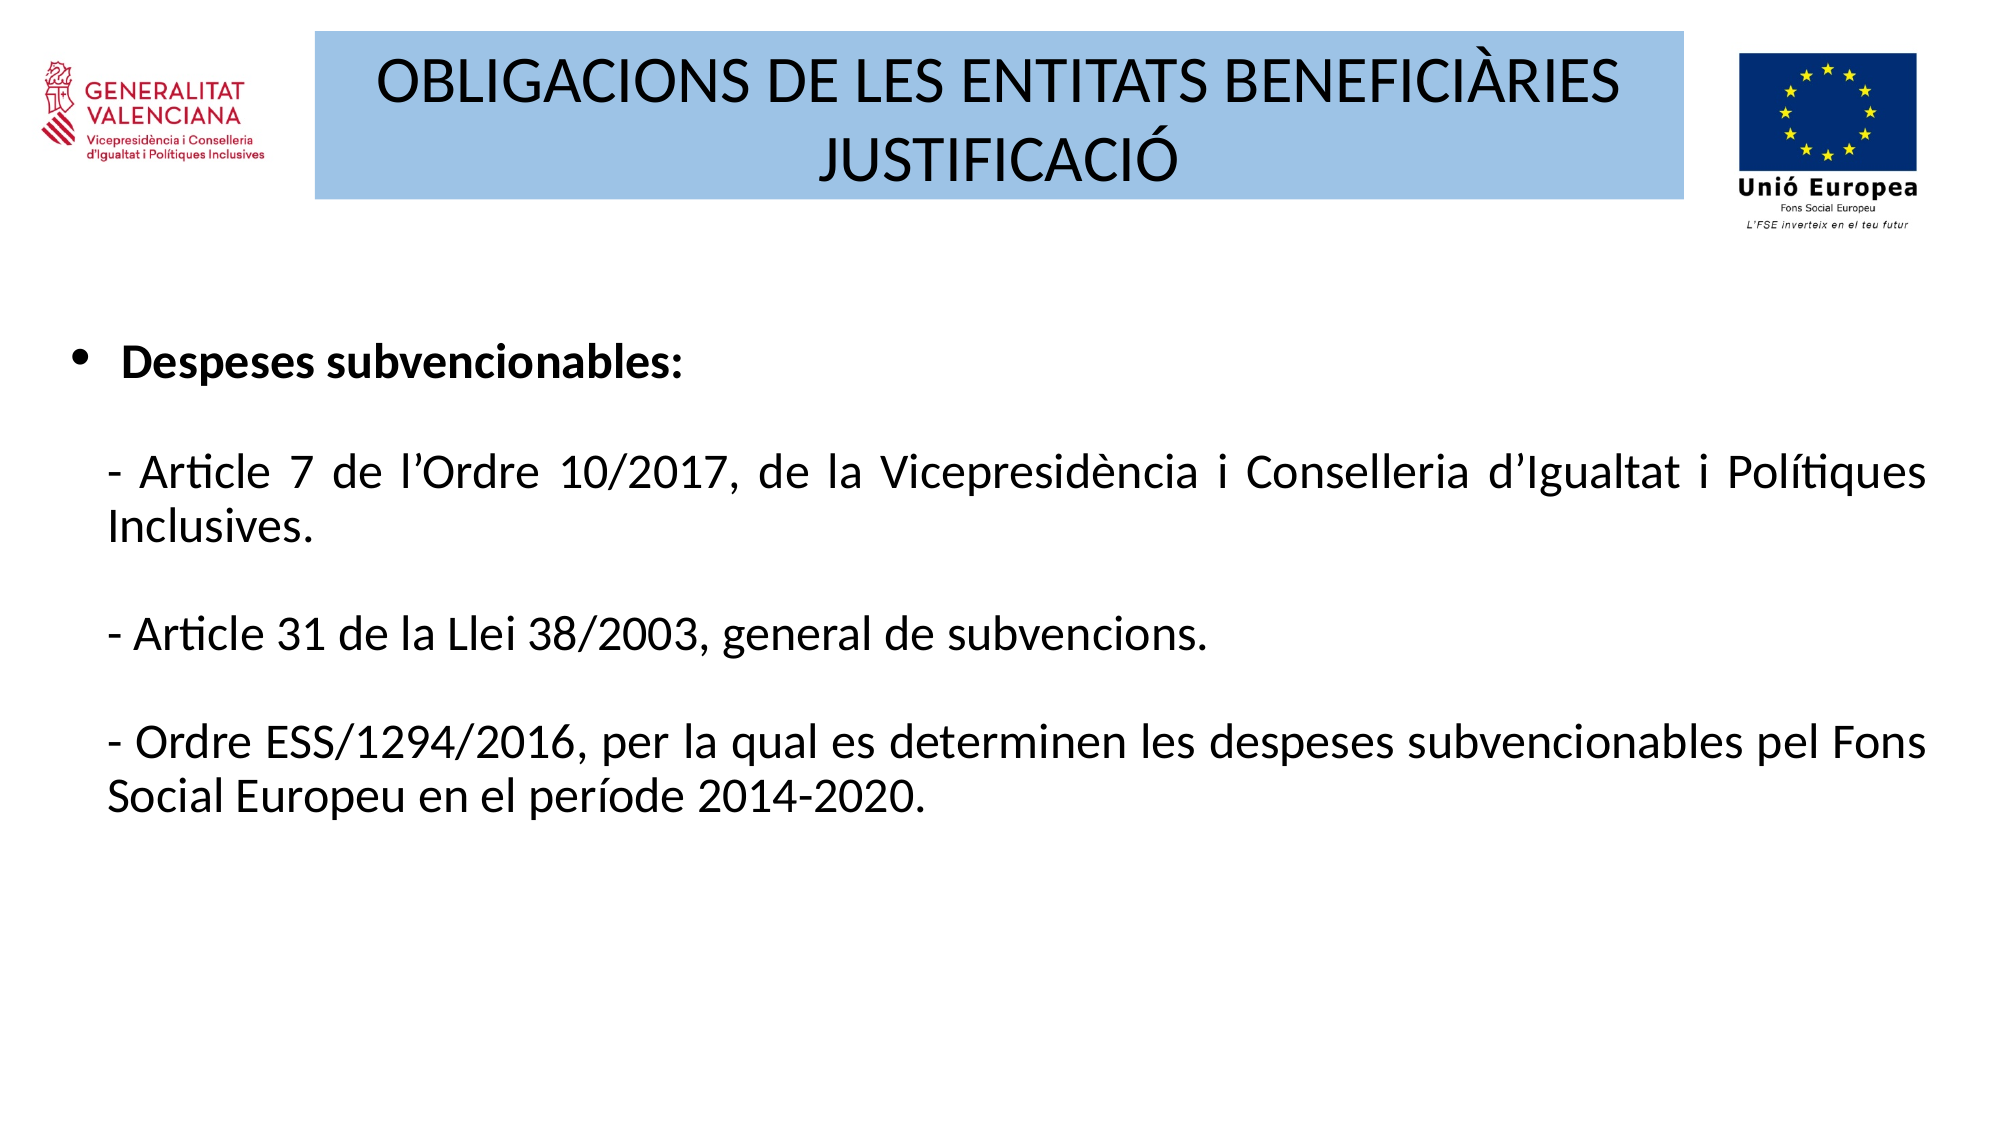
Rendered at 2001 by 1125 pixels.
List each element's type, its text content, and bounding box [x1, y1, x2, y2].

text_box Despeses subvencionables: - Article 7 de l’Ordre 10/2017, de la Vicepresidència i Conselleria d’Igualtat i Polítiques Inclusives. - Article 31 de la Llei 38/2003, general de subvencions. - Ordre ESS/1294/2016, per la qual es determinen les despeses subvencionables pel Fons Social Europeu en el període 2014-2020. [54, 321, 1943, 1033]
text_box OBLIGACIONS DE LES ENTITATS BENEFICIÀRIES JUSTIFICACIÓ [314, 31, 1684, 200]
picture [1720, 42, 1932, 238]
picture [0, 19, 306, 200]
